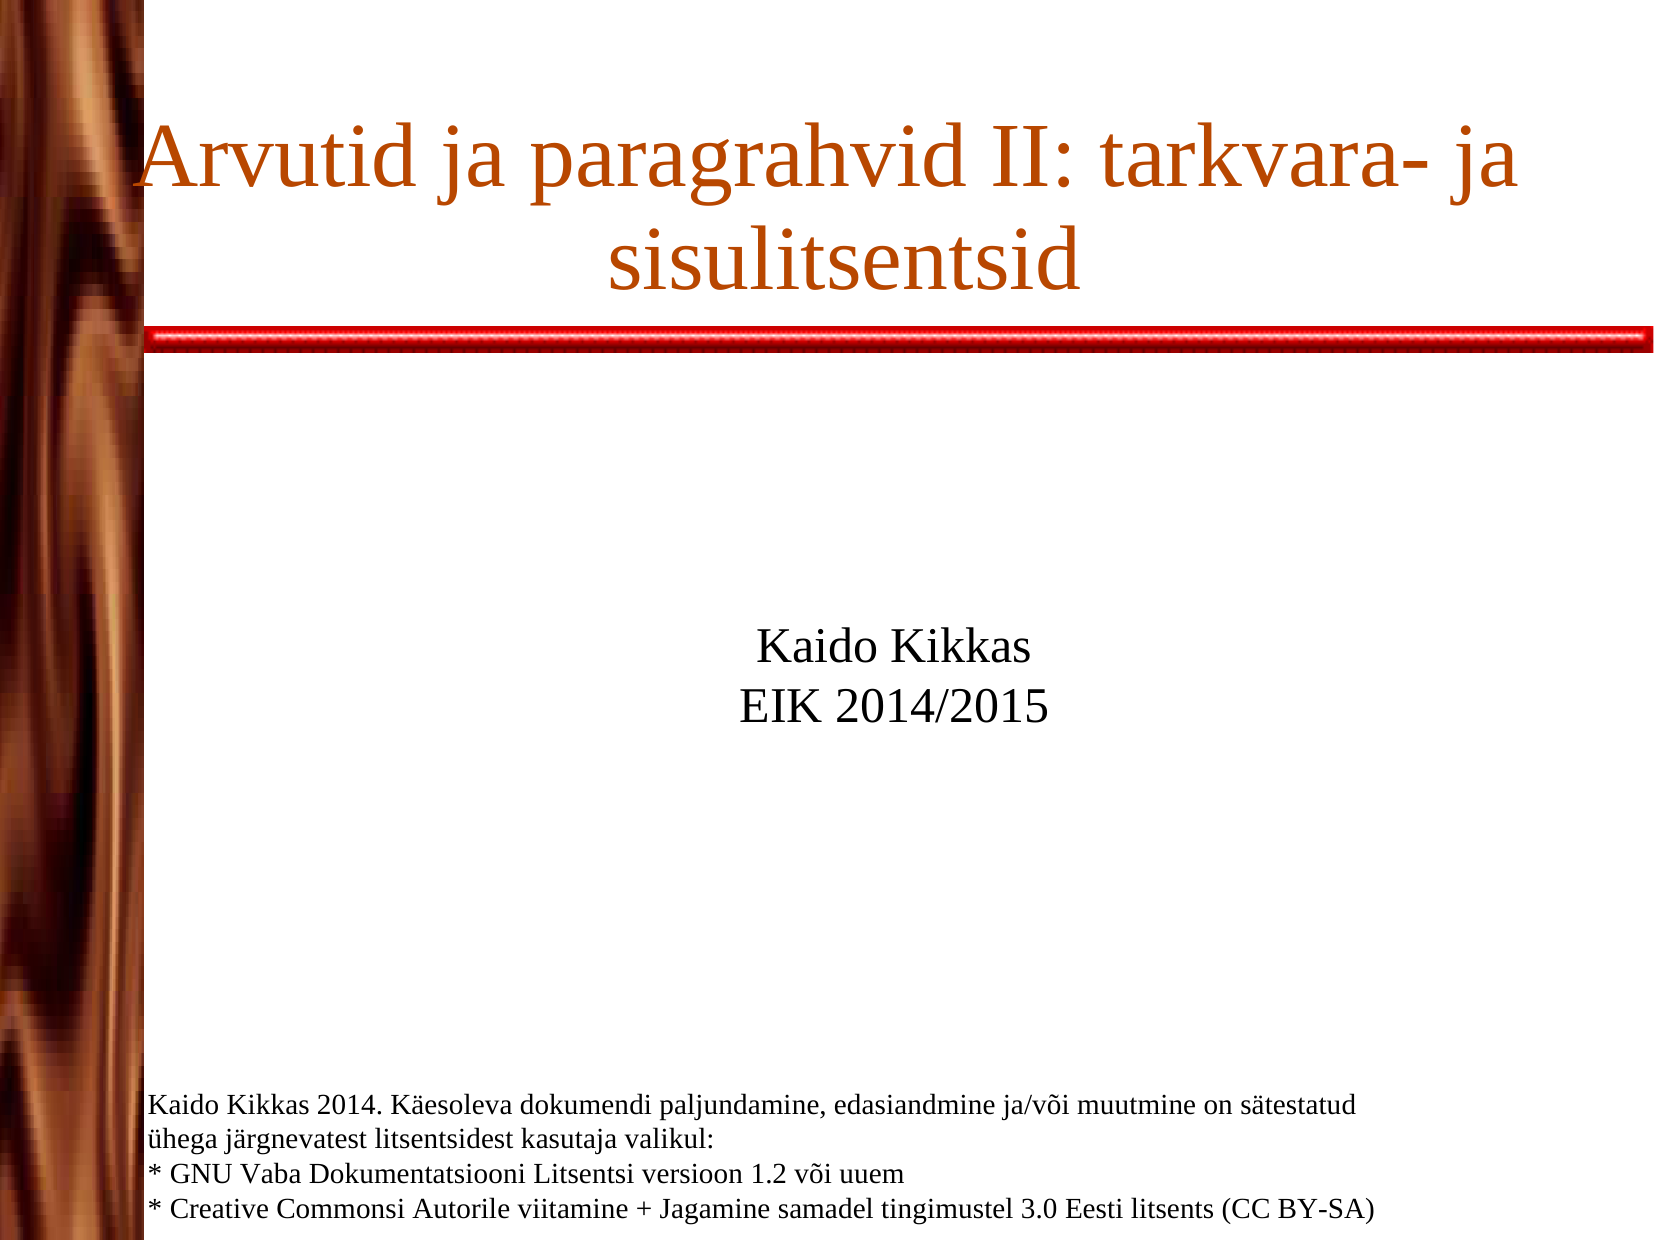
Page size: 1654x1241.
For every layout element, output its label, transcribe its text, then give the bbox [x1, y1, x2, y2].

title Arvutid ja paragrahvid II: tarkvara- ja sisulitsentsid [121, 102, 1534, 310]
picture [0, 0, 1654, 1240]
text_box Kaido Kikkas 2014. Käesoleva dokumendi paljundamine, edasiandmine ja/või muutmine on sätestatud ühega järgnevatest litsentsidest kasutaja valikul: * GNU Vaba Dokumentatsiooni Litsentsi versioon 1.2 või uuem * Creative Commonsi Autorile viitamine + Jagamine samadel tingimustel 3.0 Eesti litsents (CC BY-SA) [147, 1085, 1654, 1225]
text_box Kaido Kikkas EIK 2014/2015 [584, 614, 1204, 731]
